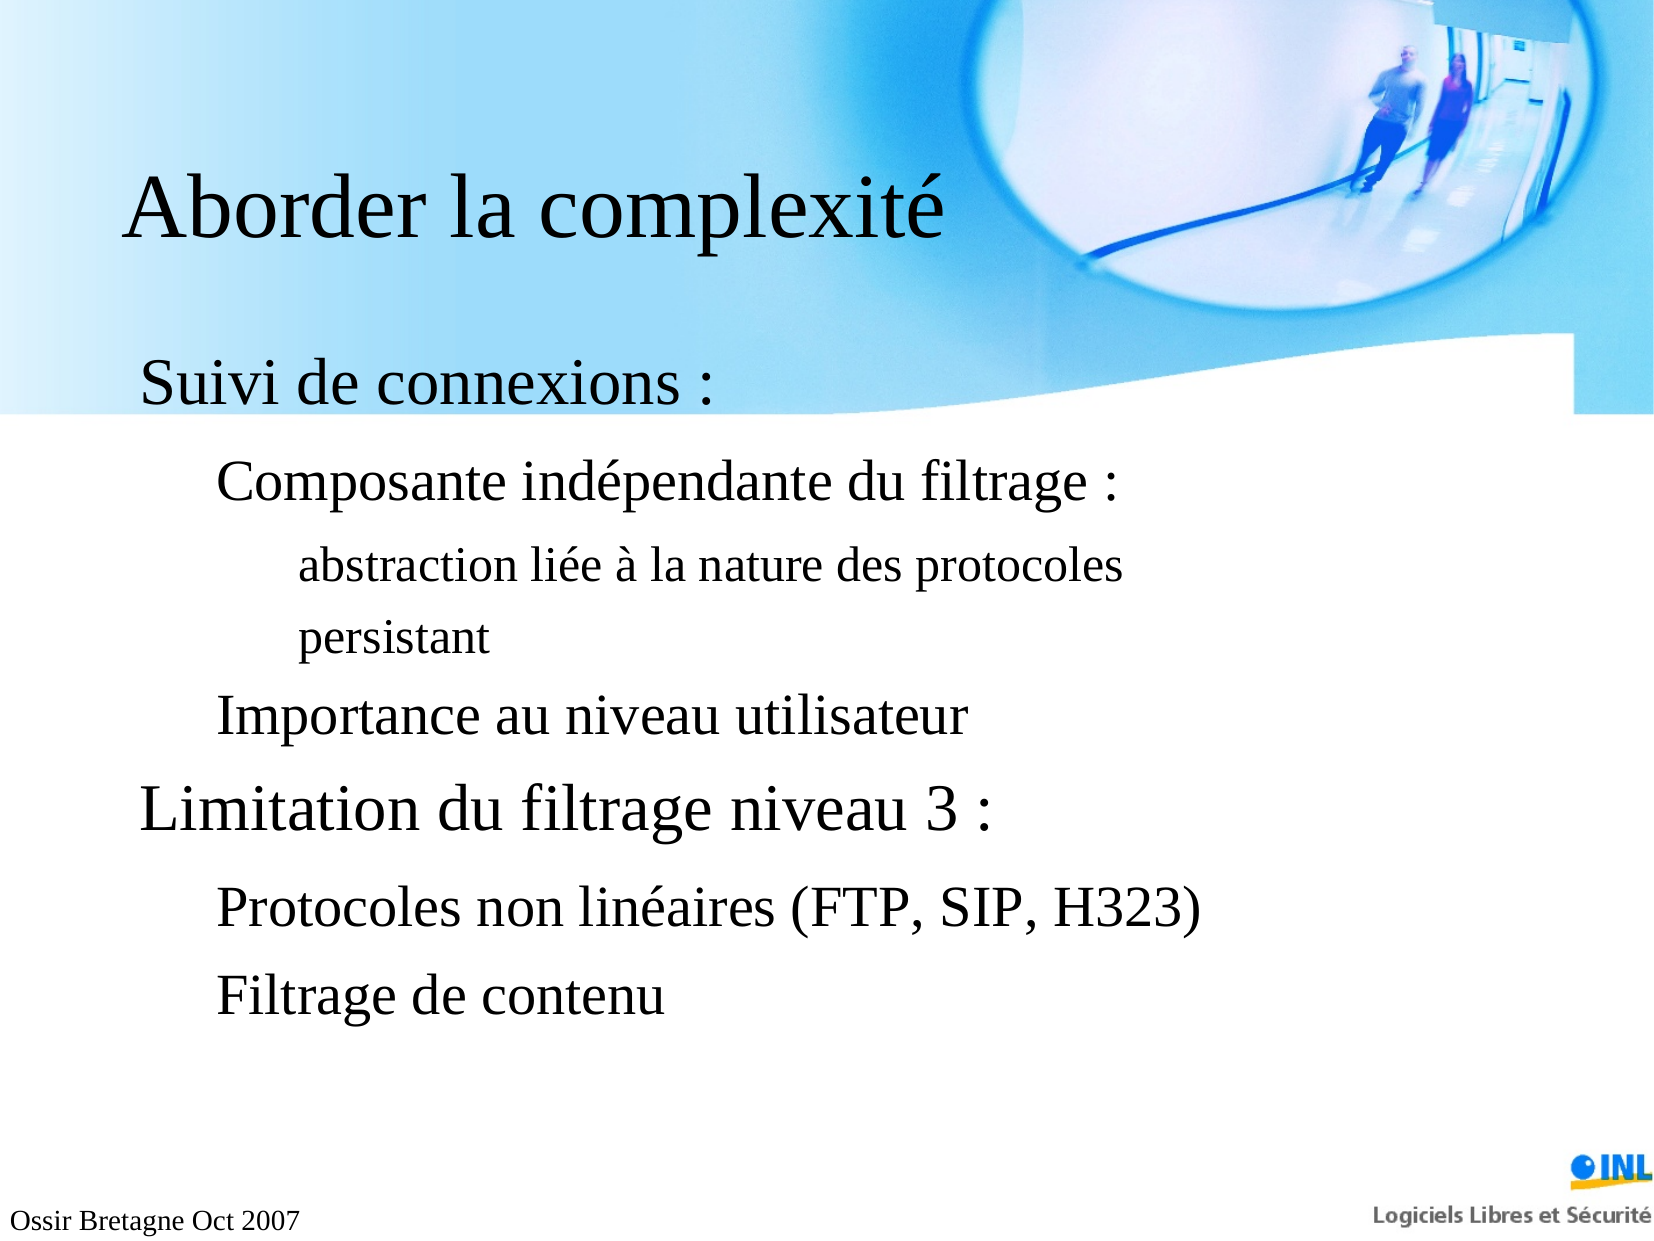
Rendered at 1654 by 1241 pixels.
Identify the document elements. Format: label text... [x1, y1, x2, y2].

list Suivi de connexions : Composante indépendante du filtrage : abstraction liée à la nature des protocoles persistant Importance au niveau utilisateur Limitation du filtrage niveau 3 : Protocoles non linéaires (FTP, SIP, H323) Filtrage de contenu [121, 344, 1534, 1127]
picture [0, 0, 1654, 1241]
title Aborder la complexité [121, 102, 1534, 311]
